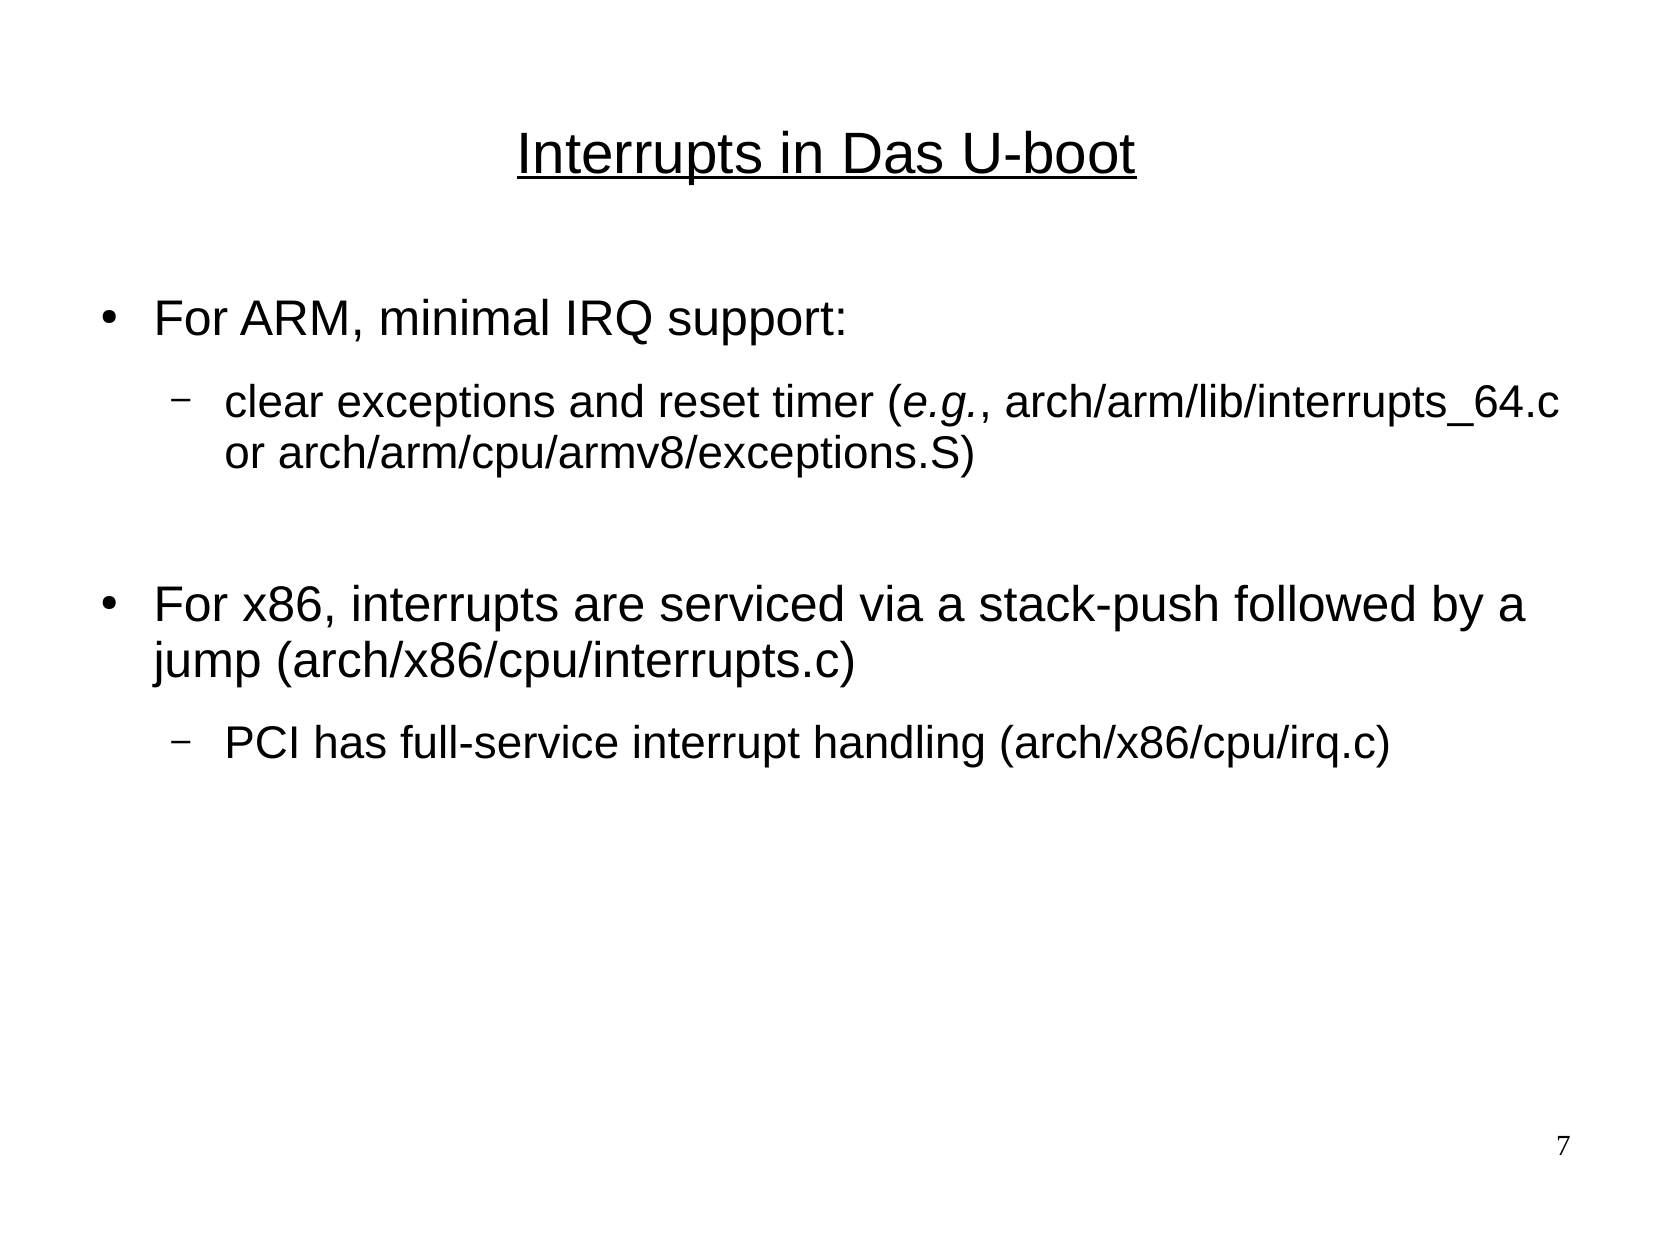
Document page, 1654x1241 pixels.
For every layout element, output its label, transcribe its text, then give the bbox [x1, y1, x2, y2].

title Interrupts in Das U-boot [82, 49, 1571, 257]
list For ARM, minimal IRQ support: clear exceptions and reset timer (e.g., arch/arm/lib/interrupts_64.c or arch/arm/cpu/armv8/exceptions.S) For x86, interrupts are serviced via a stack-push followed by a jump (arch/x86/cpu/interrupts.c) PCI has full-service interrupt handling (arch/x86/cpu/irq.c) [82, 290, 1571, 1010]
